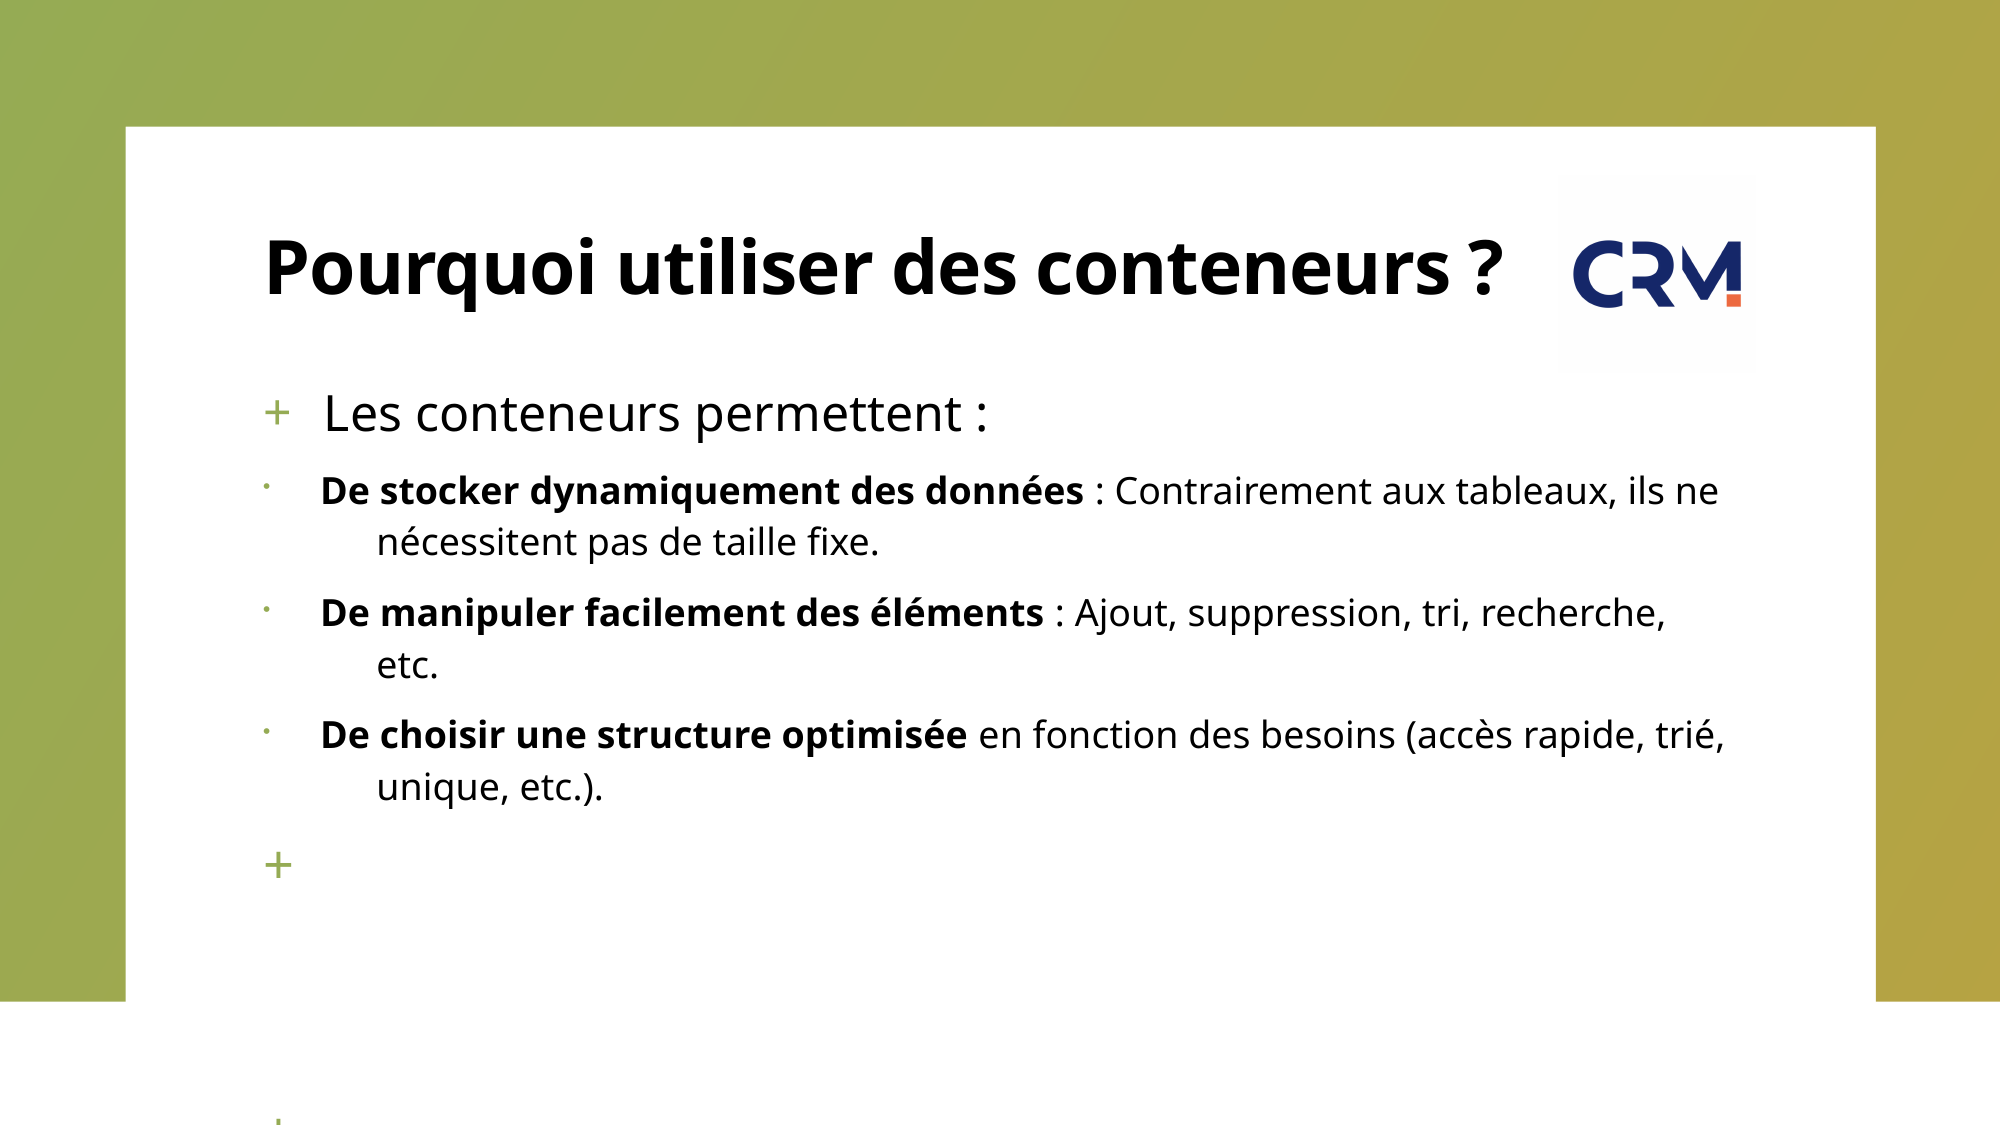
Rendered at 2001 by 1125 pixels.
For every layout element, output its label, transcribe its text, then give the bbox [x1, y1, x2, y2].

title Pourquoi utiliser des conteneurs ? [248, 219, 1558, 339]
picture [1558, 175, 1756, 373]
list Les conteneurs permettent : De stocker dynamiquement des données : Contrairement aux tableaux, ils ne nécessitent pas de taille fixe. De manipuler facilement des éléments : Ajout, suppression, tri, recherche, etc. De choisir une structure optimisée en fonction des besoins (accès rapide, trié, unique, etc.). [248, 364, 1749, 950]
